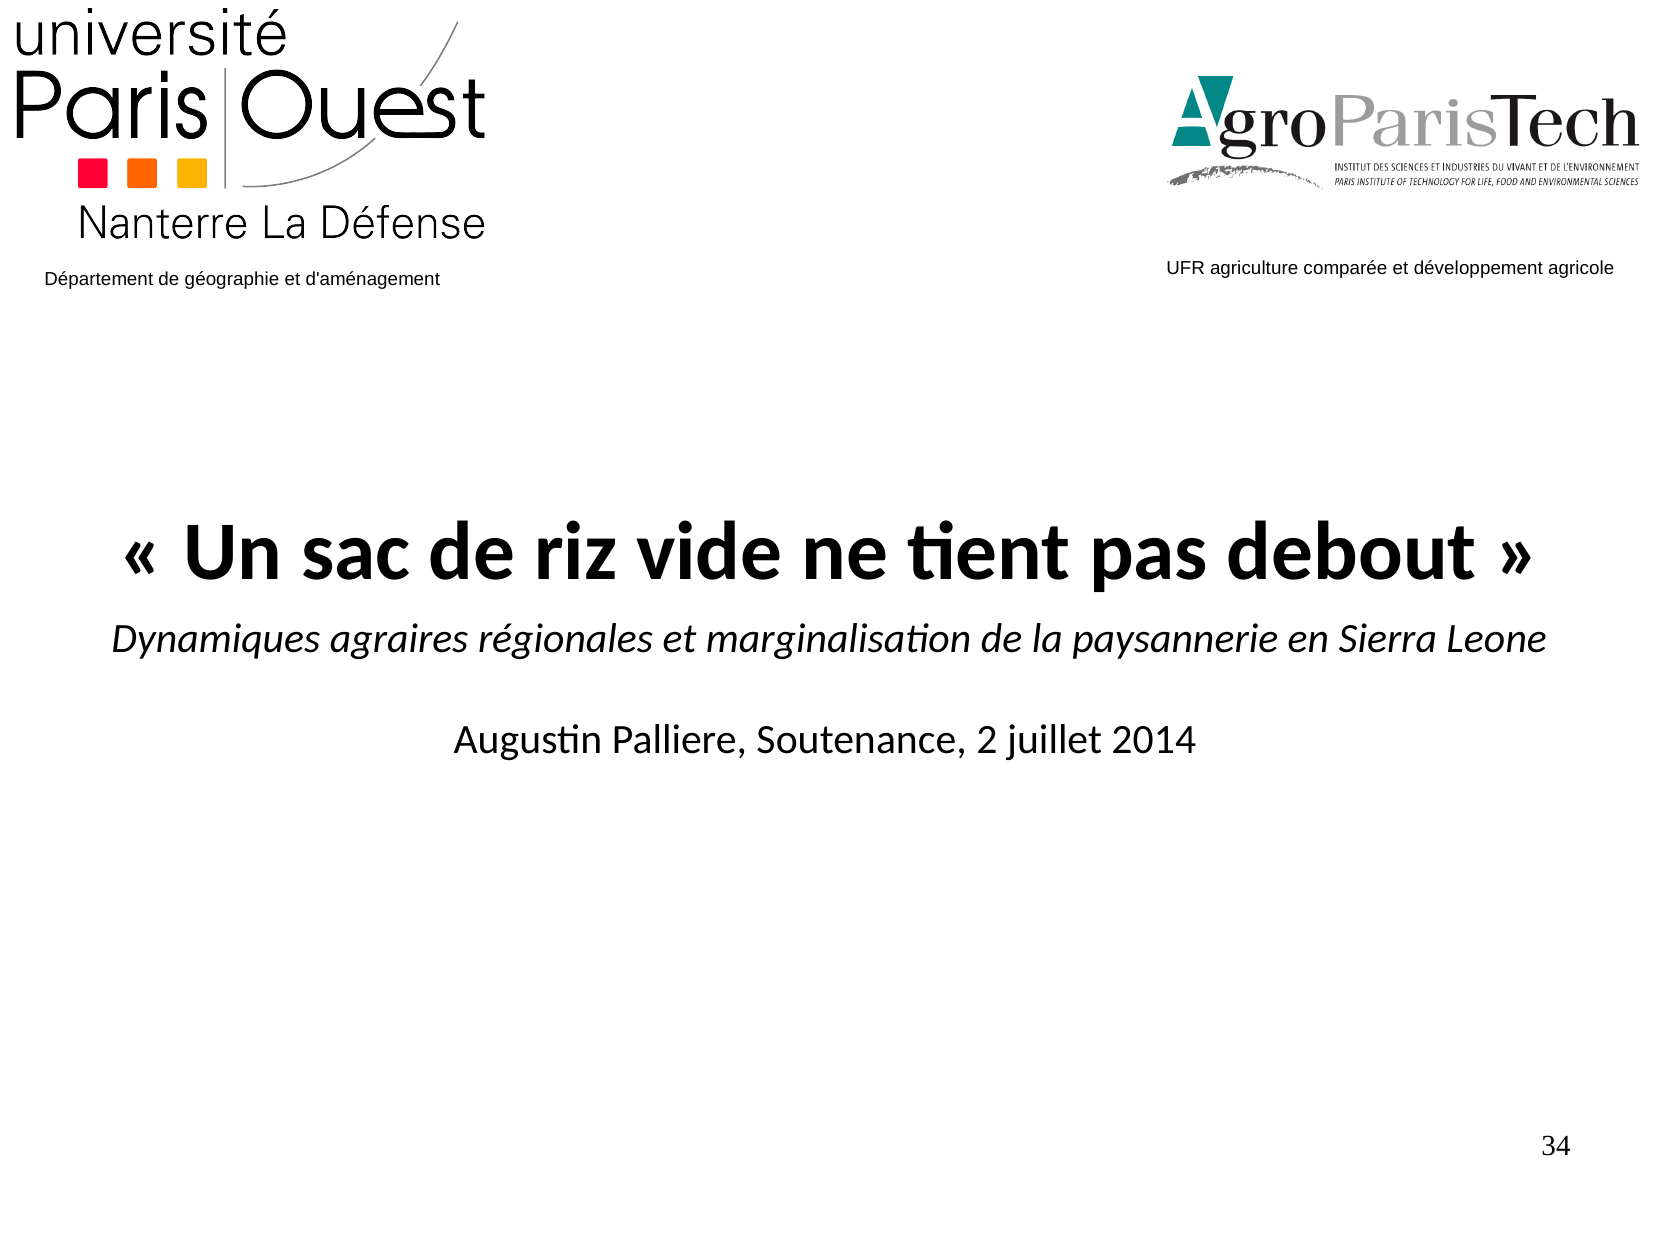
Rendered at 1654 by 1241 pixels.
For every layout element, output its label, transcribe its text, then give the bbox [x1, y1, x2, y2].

text_box Département de géographie et d'aménagement [29, 260, 473, 297]
picture [1151, 30, 1654, 216]
text_box « Un sac de riz vide ne tient pas debout » Dynamiques agraires régionales et marginalisation de la paysannerie en Sierra Leone Augustin Palliere, Soutenance, 2 juillet 2014 [96, 468, 1564, 772]
picture [0, 0, 502, 247]
text_box UFR agriculture comparée et développement agricole [1151, 250, 1654, 308]
